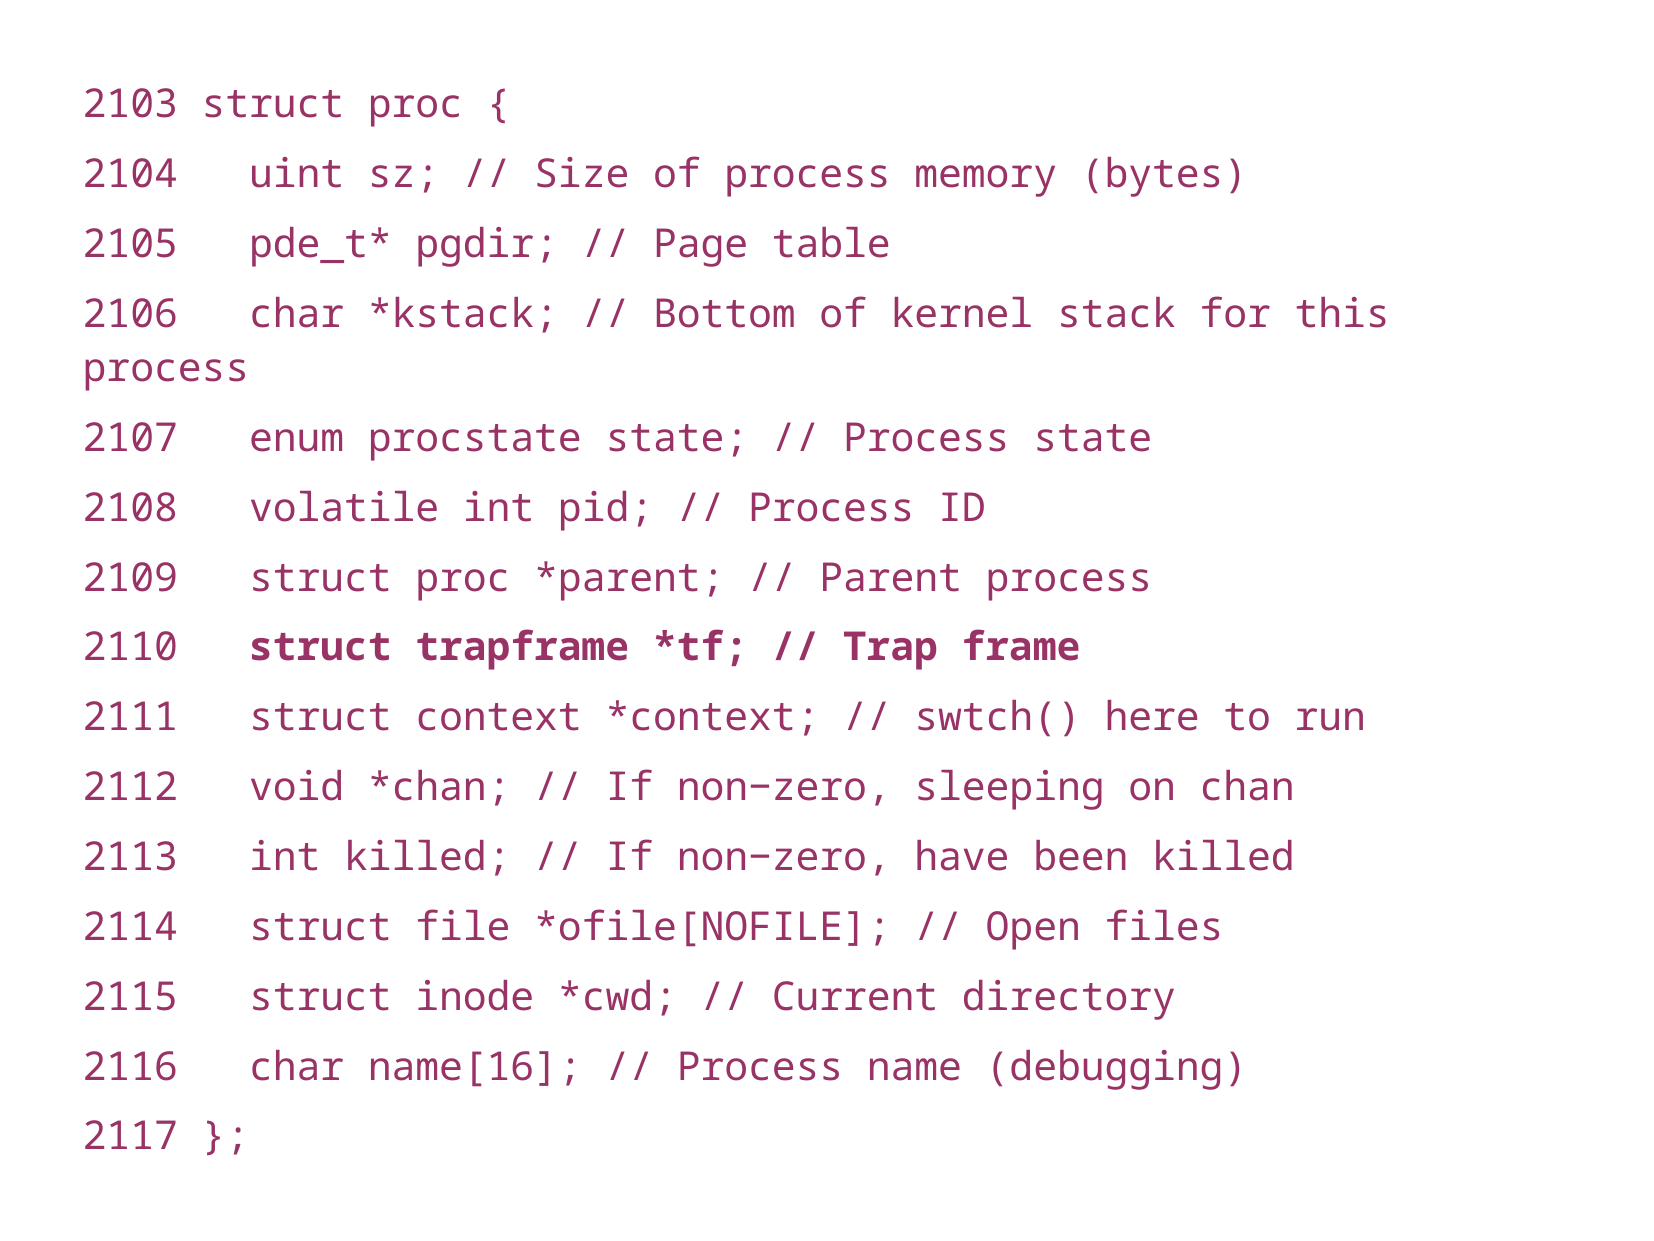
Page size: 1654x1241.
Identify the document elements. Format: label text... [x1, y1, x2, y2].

list 2103 struct proc { 2104 uint sz; // Size of process memory (bytes) 2105 pde_t* pgdir; // Page table 2106 char *kstack; // Bottom of kernel stack for this process 2107 enum procstate state; // Process state 2108 volatile int pid; // Process ID 2109 struct proc *parent; // Parent process 2110 struct trapframe *tf; // Trap frame 2111 struct context *context; // swtch() here to run 2112 void *chan; // If non−zero, sleeping on chan 2113 int killed; // If non−zero, have been killed 2114 struct file *ofile[NOFILE]; // Open files 2115 struct inode *cwd; // Current directory 2116 char name[16]; // Process name (debugging) 2117 }; [82, 75, 1463, 1163]
